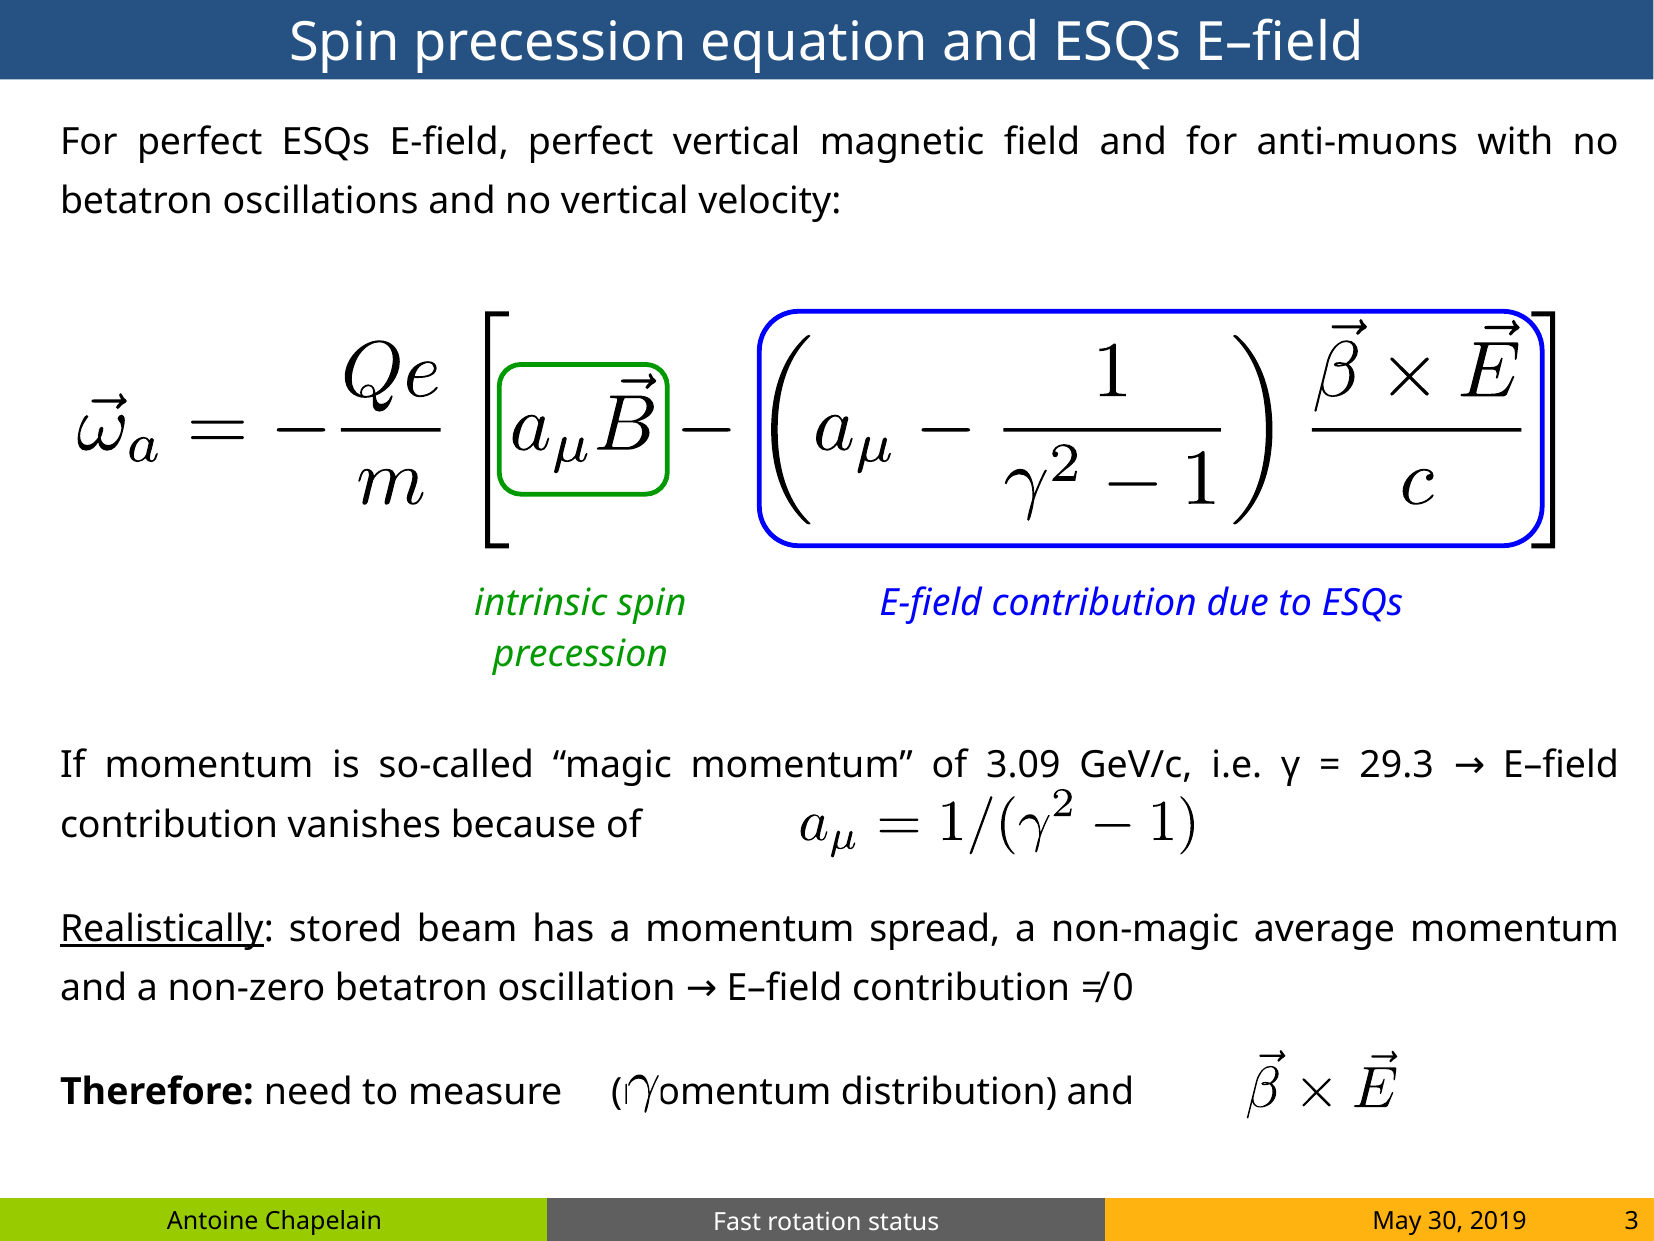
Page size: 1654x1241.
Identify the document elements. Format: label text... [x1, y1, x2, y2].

text_box E-field contribution due to ESQs [974, 568, 1535, 671]
text_box [627, 1074, 661, 1113]
text_box [1245, 1050, 1399, 1119]
list For perfect ESQs E-field, perfect vertical magnetic field and for anti-muons with no betatron oscillations and no vertical velocity: If momentum is so-called “magic momentum” of 3.09 GeV/c, i.e. γ = 29.3 → E–field contribution vanishes because of Realistically: stored beam has a momentum spread, a non-magic average momentum and a non-zero betatron oscillation → E–field contribution ≠ 0 Therefore: need to measure (momentum distribution) and [60, 106, 1621, 1186]
text_box [762, 314, 1539, 543]
text_box [798, 788, 1200, 858]
text_box [1513, 311, 1577, 549]
text_box [76, 311, 789, 549]
text_box intrinsic spin precession [187, 568, 974, 671]
title Spin precession equation and ESQs E–field [0, 0, 1654, 80]
